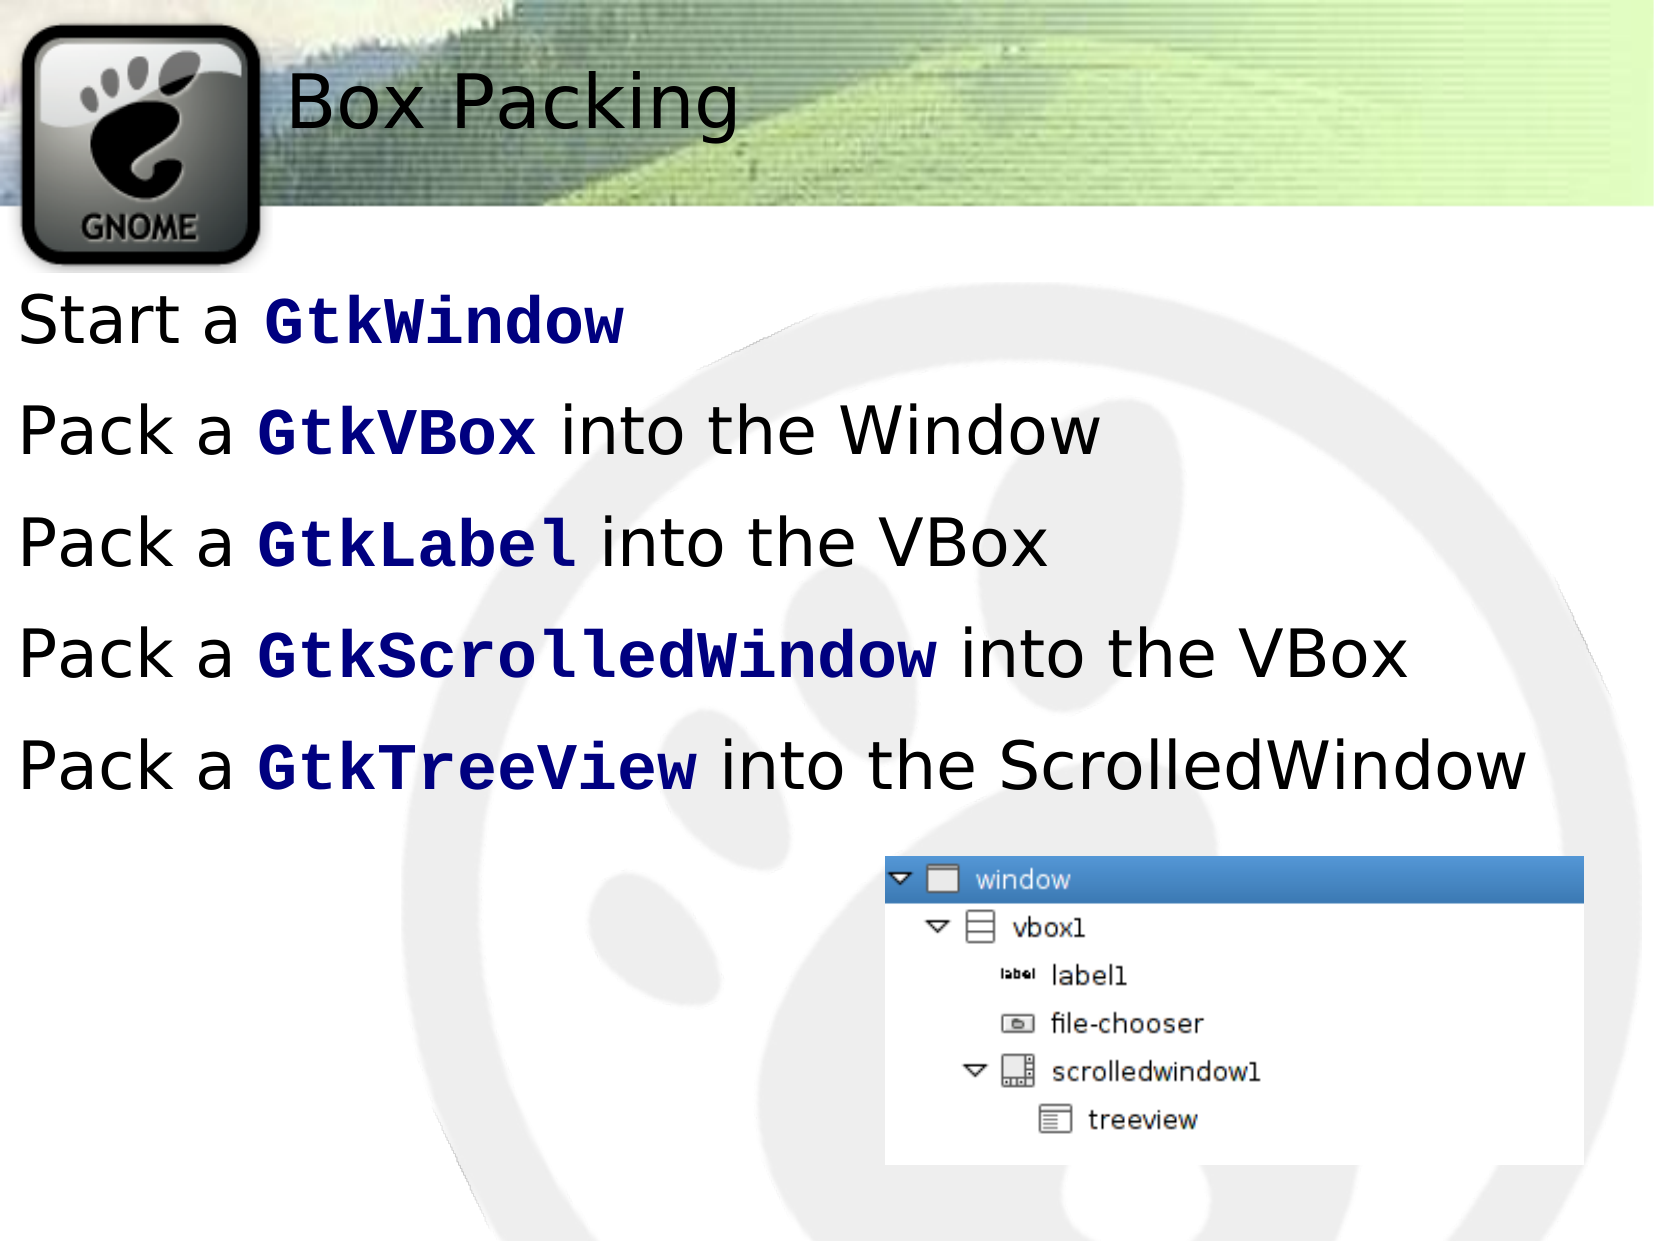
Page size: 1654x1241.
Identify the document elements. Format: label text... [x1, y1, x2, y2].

title Box Packing [0, 0, 1654, 207]
list Start a GtkWindow Pack a GtkVBox into the Window Pack a GtkLabel into the VBox Pack a GtkScrolledWindow into the VBox Pack a GtkTreeView into the ScrolledWindow [0, 281, 1654, 1241]
picture [0, 207, 1654, 273]
